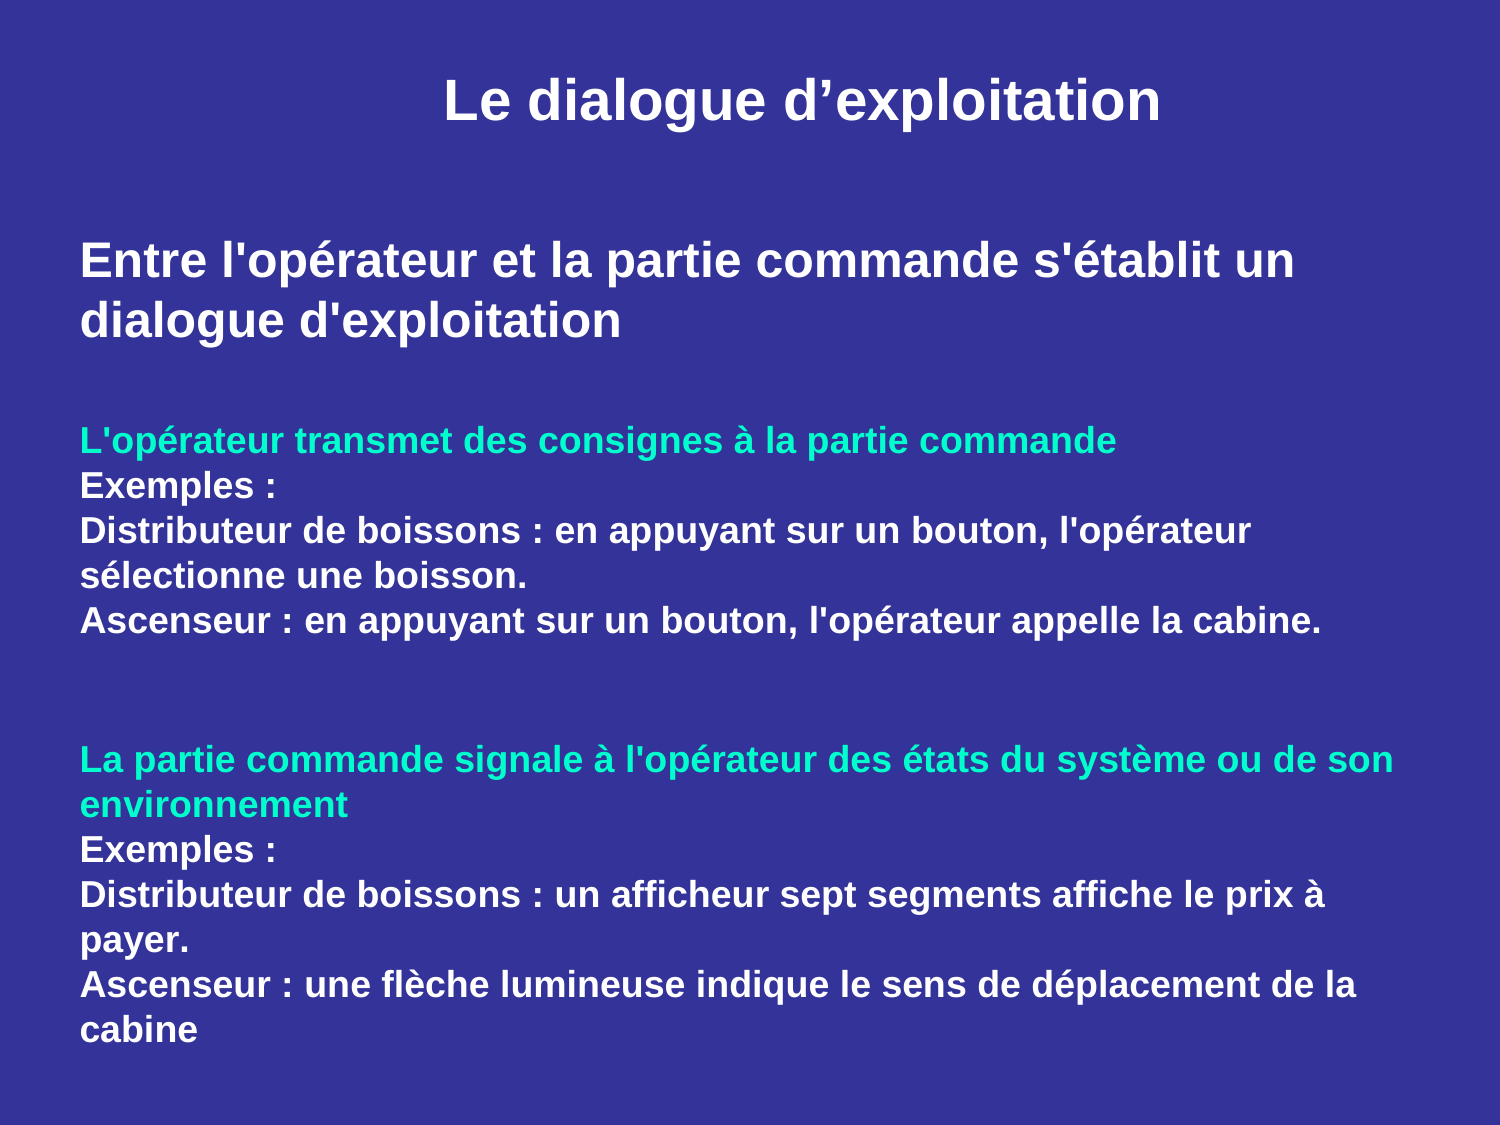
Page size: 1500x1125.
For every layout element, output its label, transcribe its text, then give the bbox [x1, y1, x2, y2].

text_box L'opérateur transmet des consignes à la partie commande Exemples : Distributeur de boissons : en appuyant sur un bouton, l'opérateur sélectionne une boisson. Ascenseur : en appuyant sur un bouton, l'opérateur appelle la cabine. [64, 408, 1412, 650]
text_box La partie commande signale à l'opérateur des états du système ou de son environnement Exemples : Distributeur de boissons : un afficheur sept segments affiche le prix à payer. Ascenseur : une flèche lumineuse indique le sens de déplacement de la cabine [64, 727, 1412, 1059]
text_box Entre l'opérateur et la partie commande s'établit un dialogue d'exploitation [64, 219, 1447, 356]
text_box Le dialogue d’exploitation [419, 54, 1188, 141]
